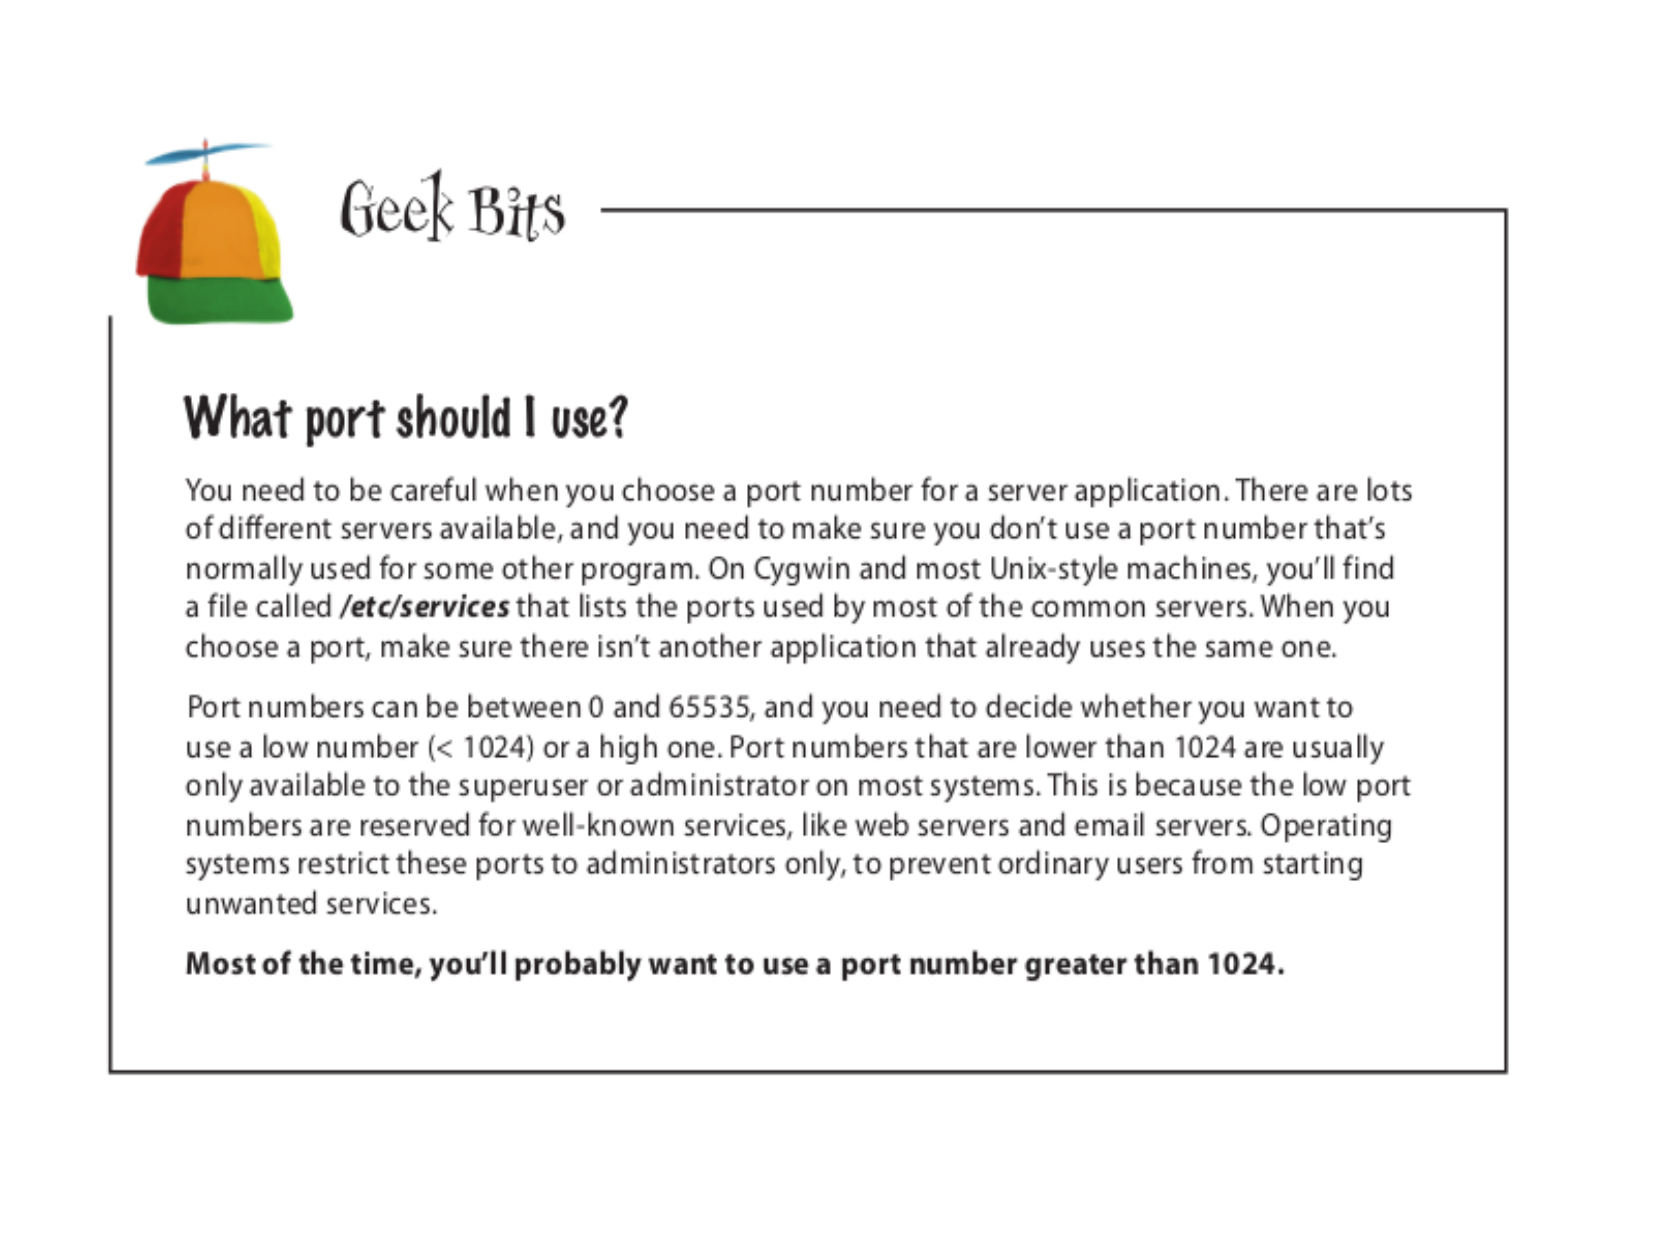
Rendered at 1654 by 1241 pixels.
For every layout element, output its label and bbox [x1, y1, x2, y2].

picture [70, 106, 1571, 1111]
